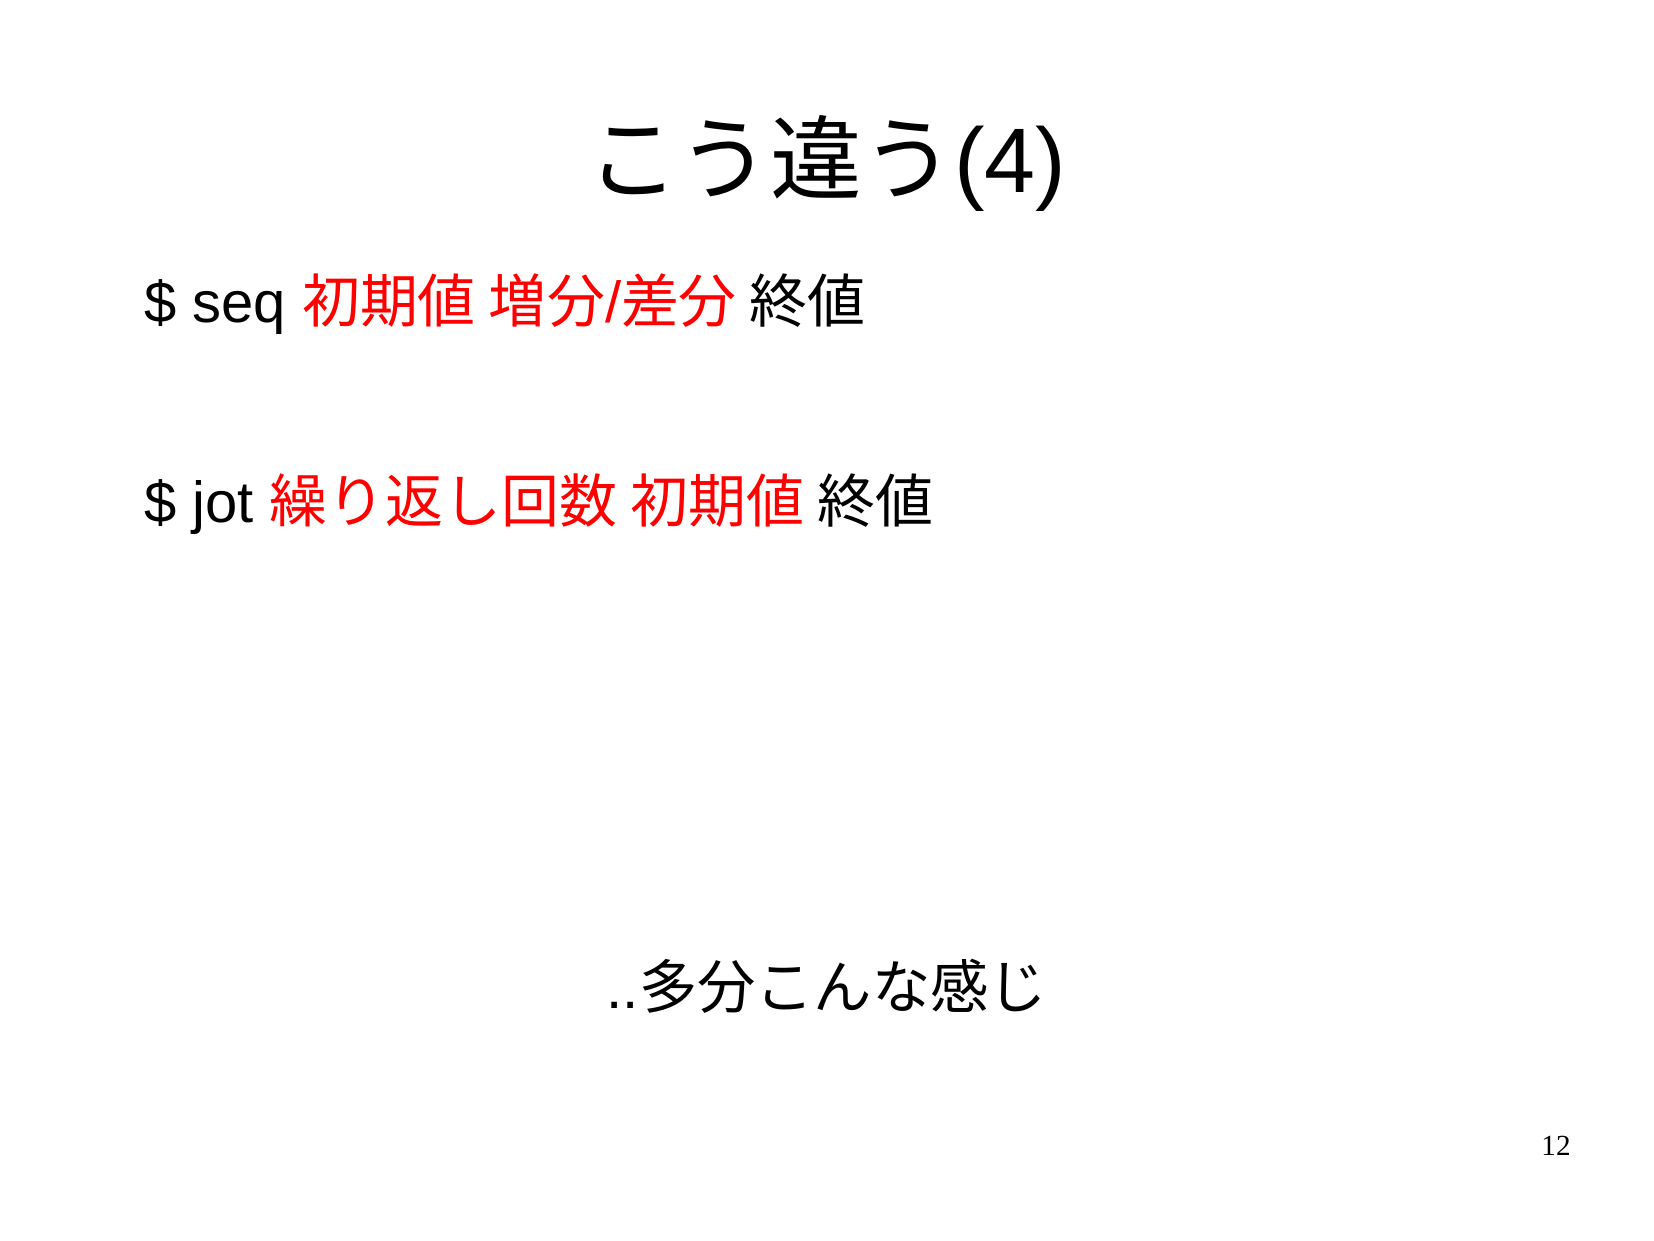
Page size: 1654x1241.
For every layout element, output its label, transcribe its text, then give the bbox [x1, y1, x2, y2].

title ..多分こんな感じ [82, 879, 1571, 1087]
title こう違う(4) [82, 49, 1571, 257]
list $ seq 初期値 増分/差分 終値 $ jot 繰り返し回数 初期値 終値 [82, 255, 1430, 544]
